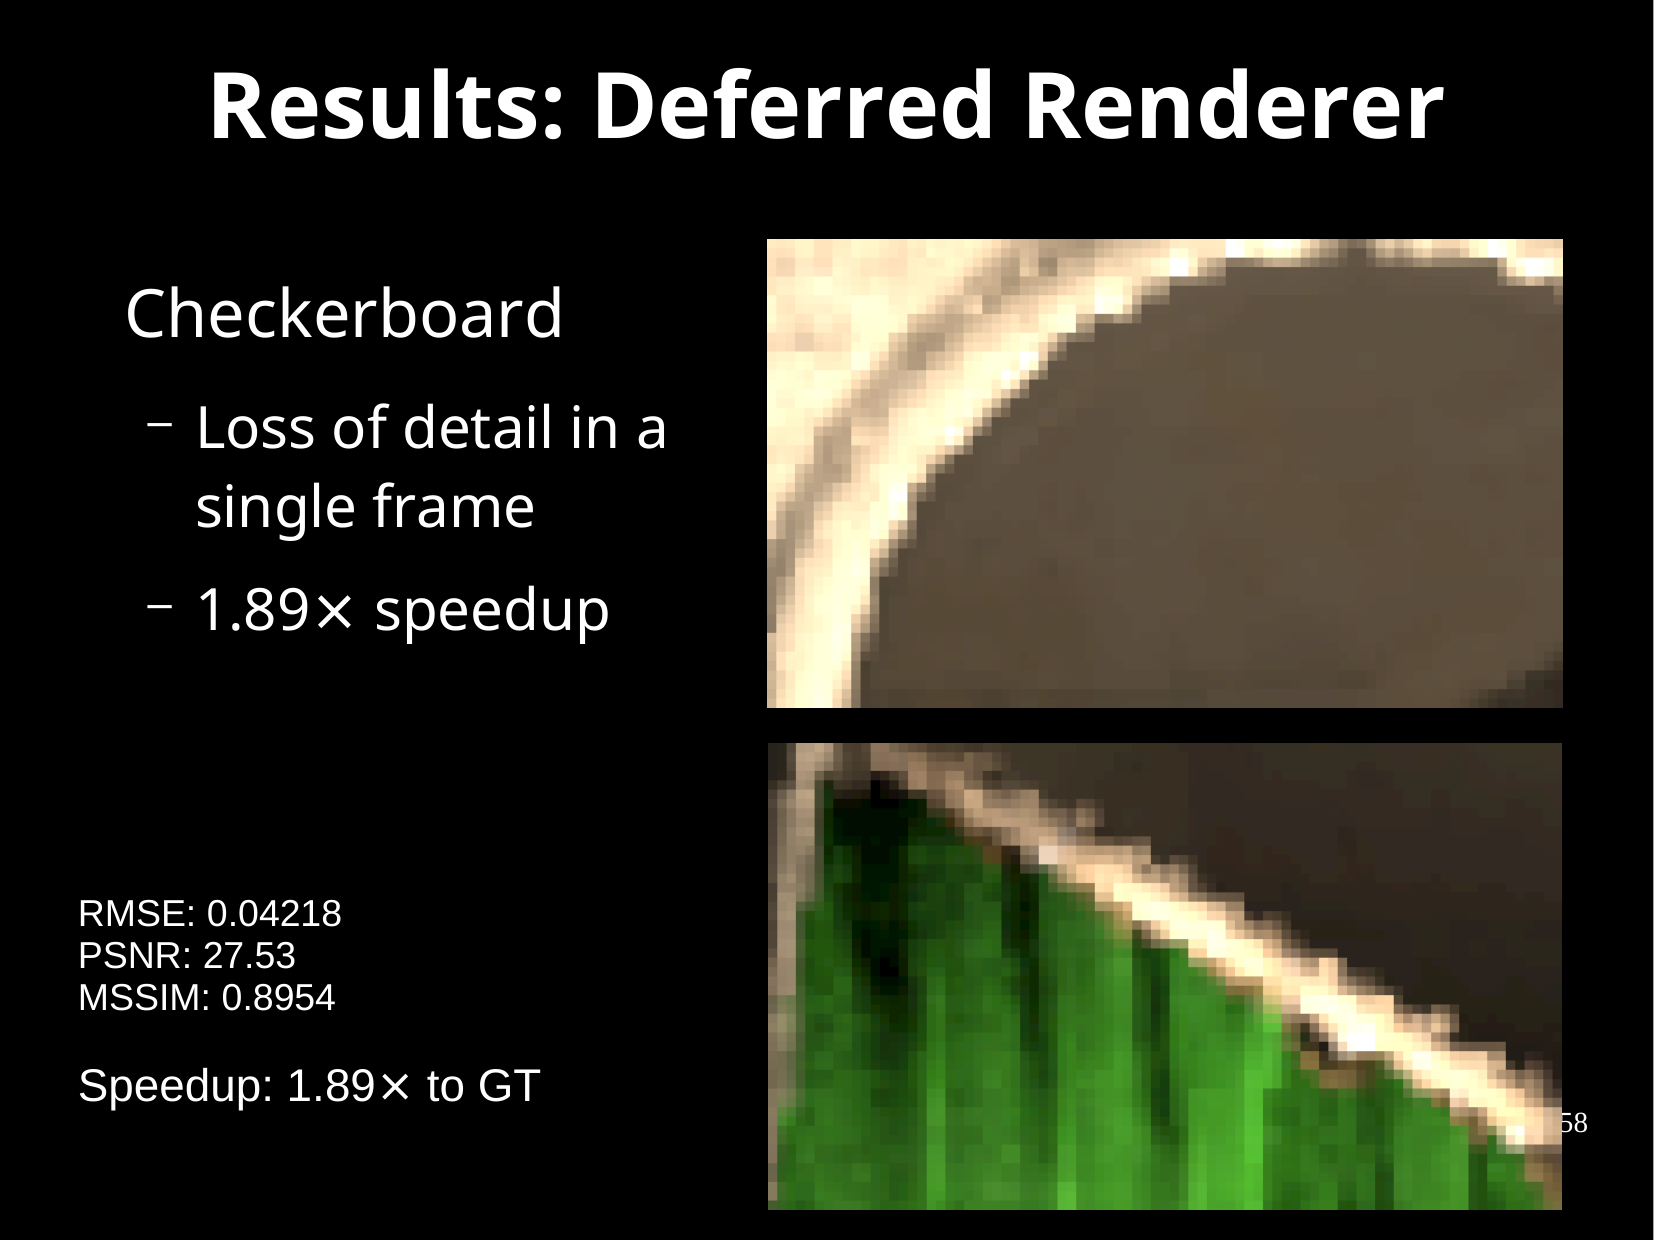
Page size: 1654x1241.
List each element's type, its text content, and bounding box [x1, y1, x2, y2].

picture [767, 239, 1563, 708]
text_box RMSE: 0.04218 PSNR: 27.53 MSSIM: 0.8954 Speedup: 1.89⨯ to GT [63, 885, 768, 1184]
title Results: Deferred Renderer [0, 0, 1654, 207]
list Checkerboard Loss of detail in a single frame 1.89⨯ speedup [53, 265, 806, 986]
picture [768, 743, 1562, 1210]
